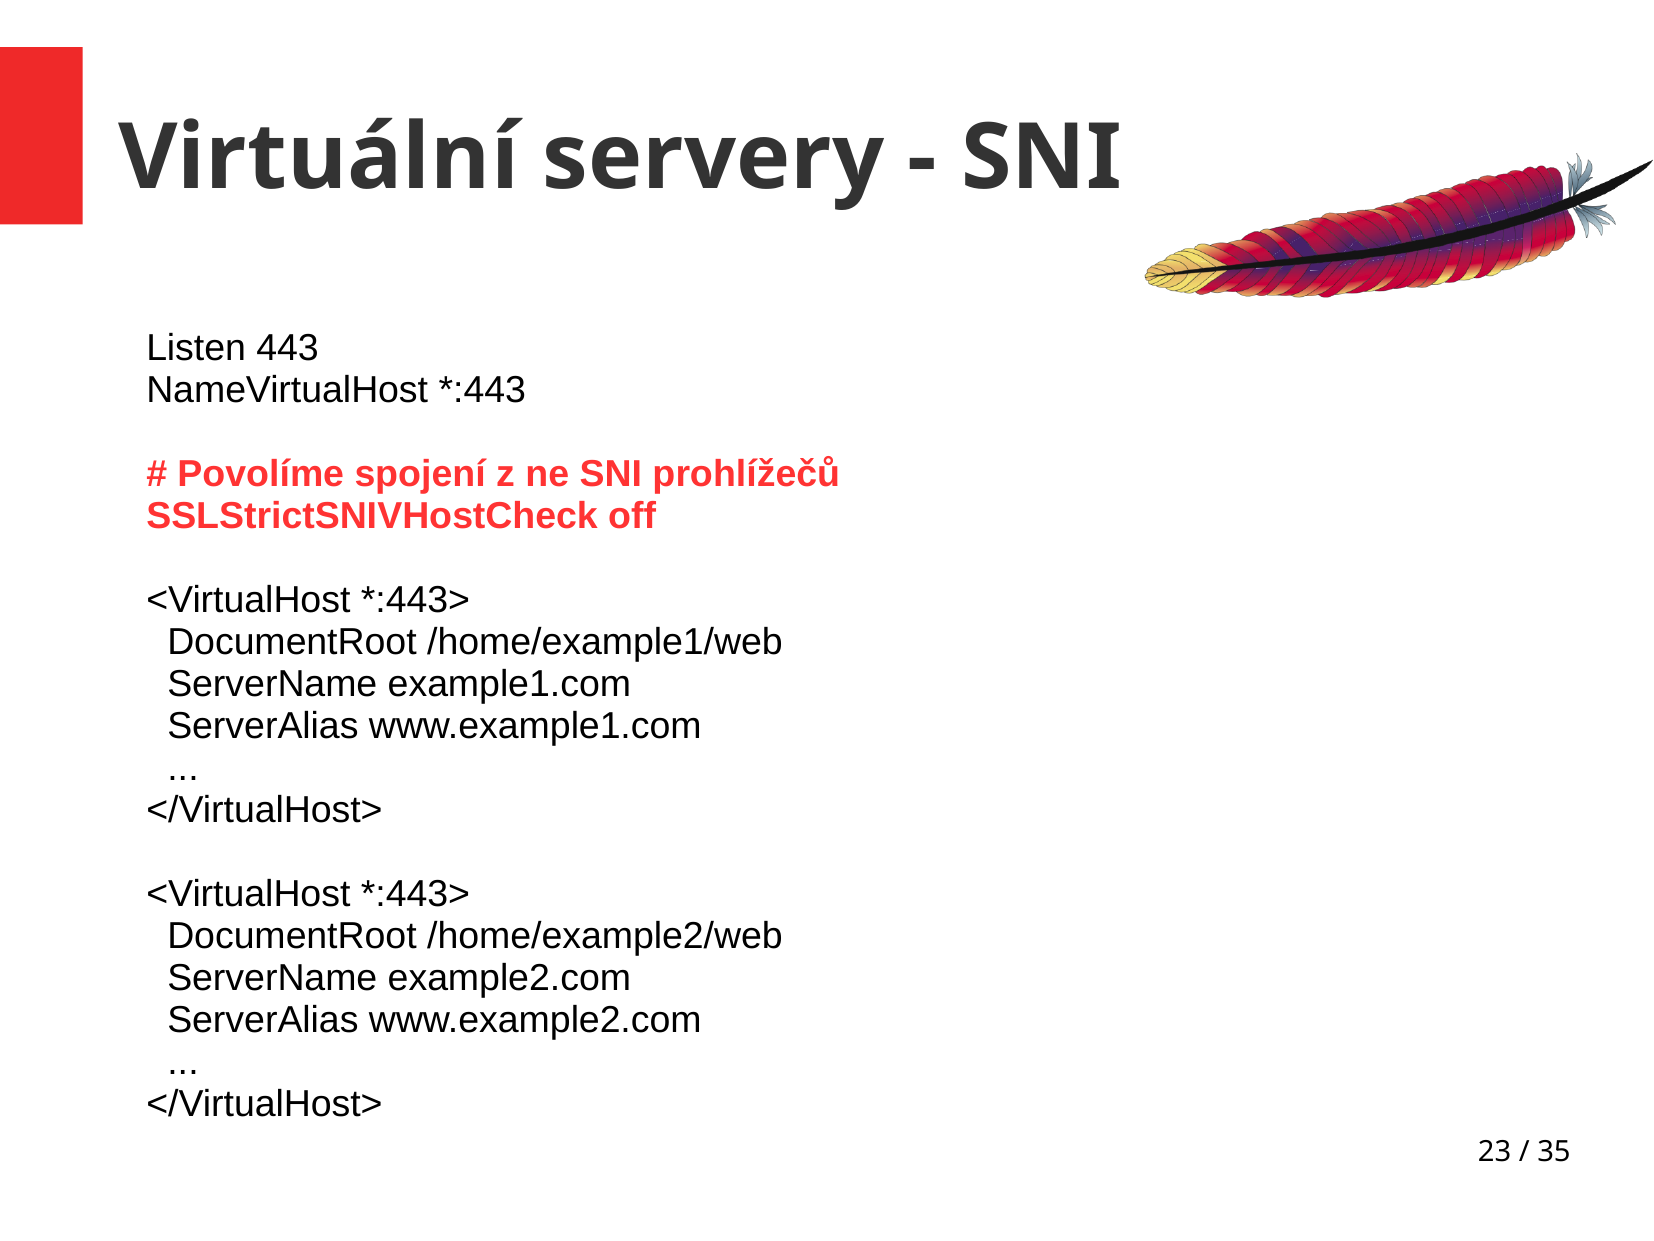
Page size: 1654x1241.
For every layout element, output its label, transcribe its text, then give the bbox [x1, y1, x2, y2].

picture [1144, 153, 1654, 298]
title Virtuální servery - SNI [118, 49, 1571, 257]
text_box Listen 443 NameVirtualHost *:443 # Povolíme spojení z ne SNI prohlížečů SSLStrictSNIVHostCheck off <VirtualHost *:443> DocumentRoot /home/example1/web ServerName example1.com ServerAlias www.example1.com ... </VirtualHost> <VirtualHost *:443> DocumentRoot /home/example2/web ServerName example2.com ServerAlias www.example2.com ... </VirtualHost> [131, 318, 1479, 1174]
